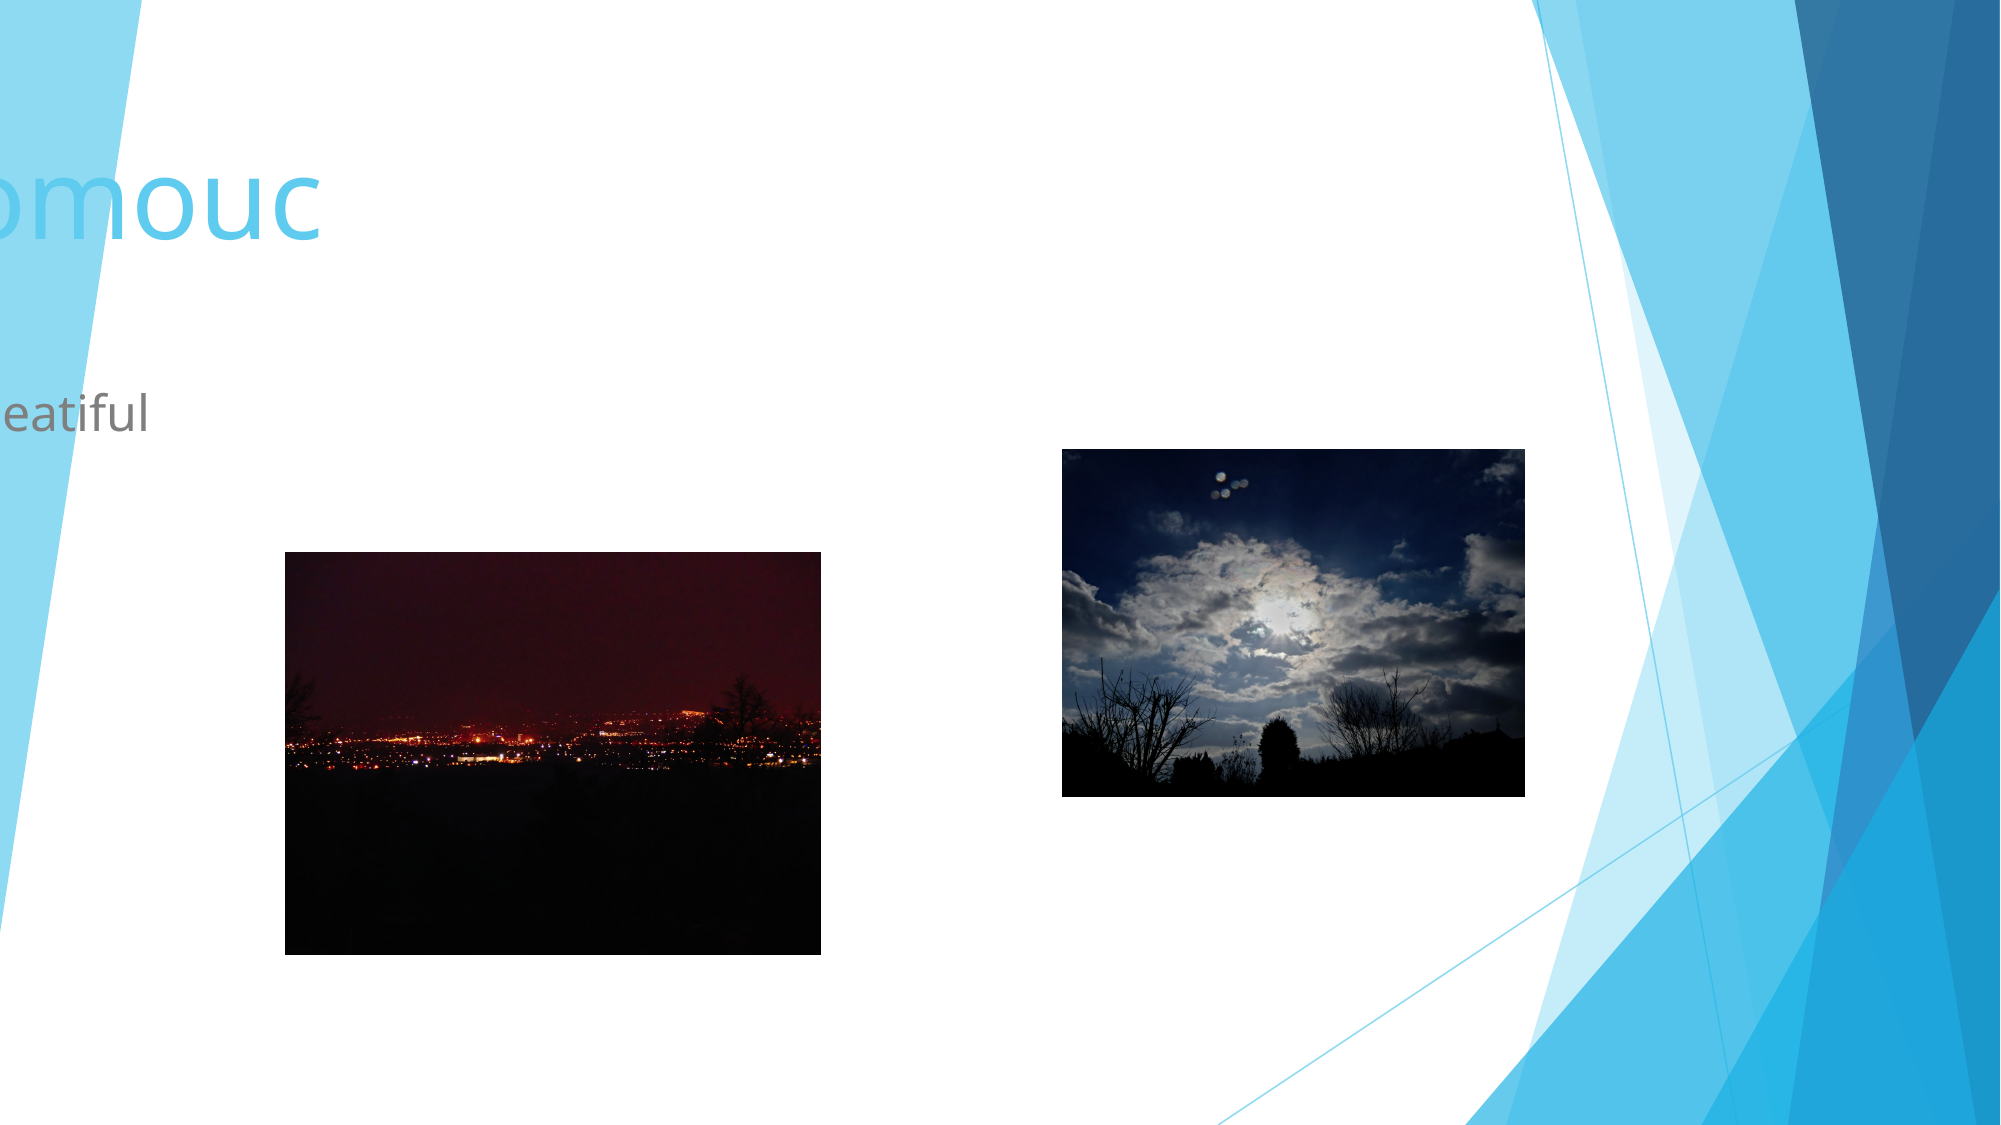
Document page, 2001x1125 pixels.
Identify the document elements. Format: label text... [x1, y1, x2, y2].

subtitle is a quite big city and is really beatiful [0, 373, 997, 660]
title Olomouc [0, 0, 1101, 271]
picture [285, 552, 821, 955]
picture [1062, 450, 1525, 797]
